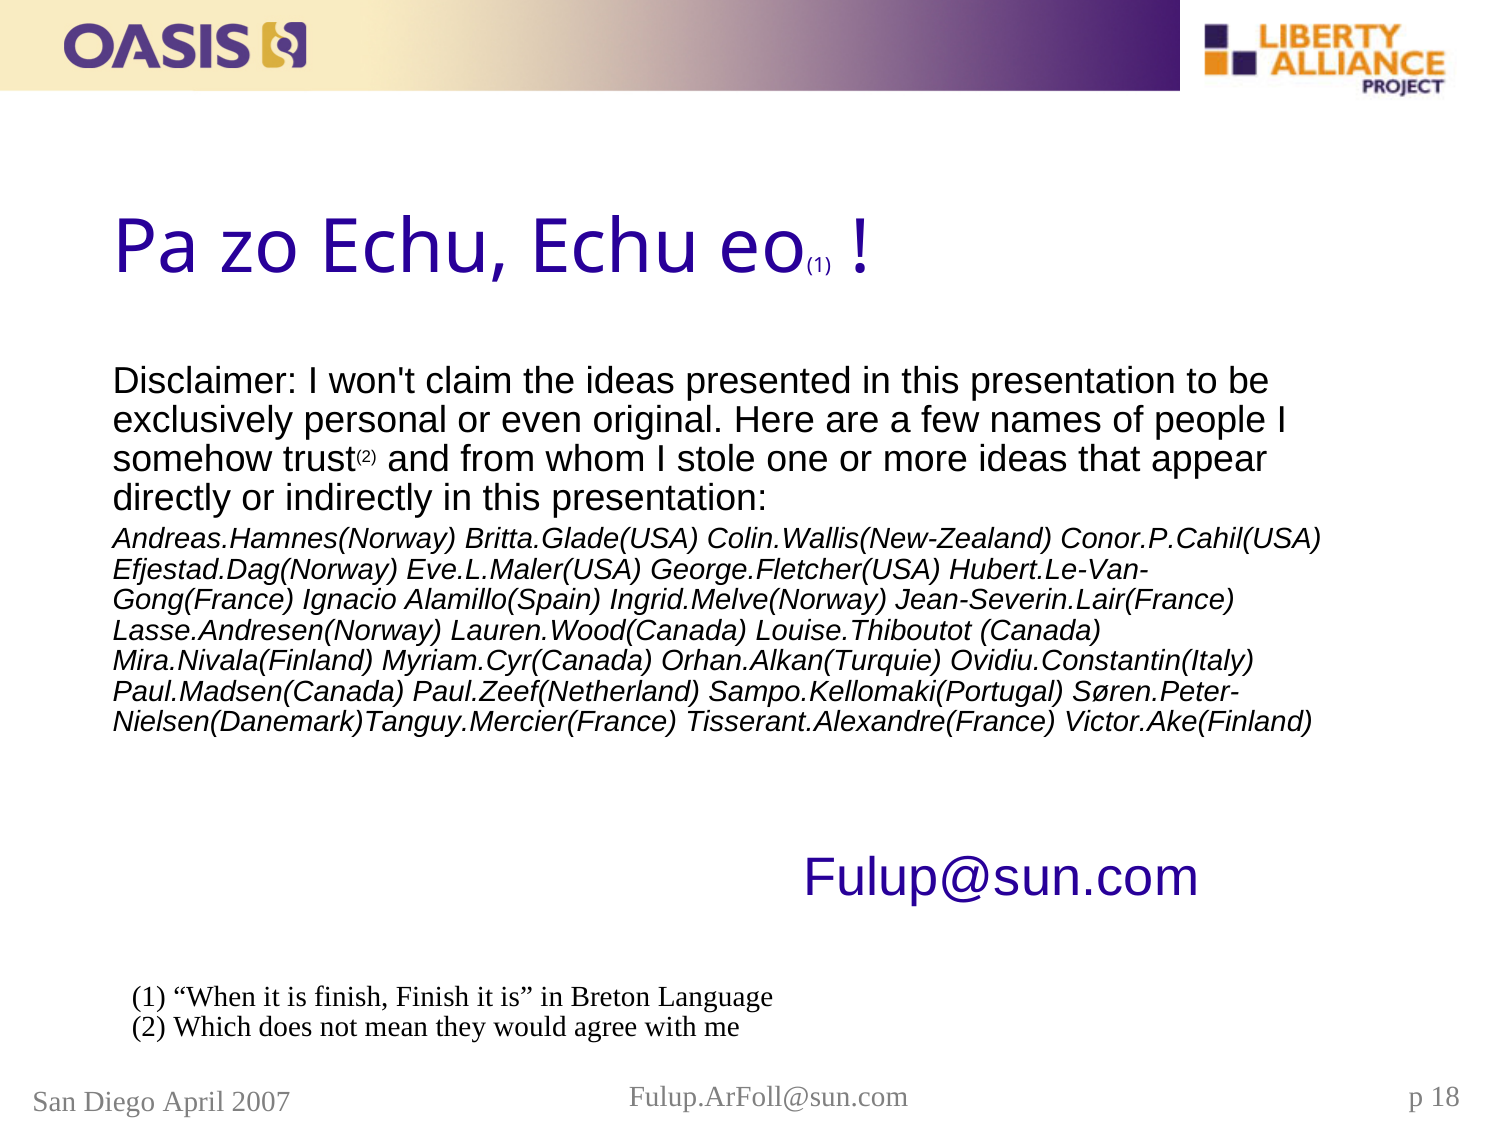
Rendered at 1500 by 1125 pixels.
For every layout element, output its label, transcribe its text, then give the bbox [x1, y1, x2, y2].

text_box (1) “When it is finish, Finish it is” in Breton Language (2) Which does not mean they would agree with me [117, 974, 790, 1055]
list Disclaimer: I won't claim the ideas presented in this presentation to be exclusively personal or even original. Here are a few names of people I somehow trust(2) and from whom I stole one or more ideas that appear directly or indirectly in this presentation: Andreas.Hamnes(Norway) Britta.Glade(USA) Colin.Wallis(New-Zealand) Conor.P.Cahil(USA) Efjestad.Dag(Norway) Eve.L.Maler(USA) George.Fletcher(USA) Hubert.Le-Van-Gong(France) Ignacio Alamillo(Spain) Ingrid.Melve(Norway) Jean-Severin.Lair(France) Lasse.Andresen(Norway) Lauren.Wood(Canada) Louise.Thiboutot (Canada) Mira.Nivala(Finland) Myriam.Cyr(Canada) Orhan.Alkan(Turquie) Ovidiu.Constantin(Italy) Paul.Madsen(Canada) Paul.Zeef(Netherland) Sampo.Kellomaki(Portugal) Søren.Peter-Nielsen(Danemark)Tanguy.Mercier(France) Tisserant.Alexandre(France) Victor.Ake(Finland) [112, 362, 1329, 808]
text_box Fulup@sun.com [803, 787, 1253, 976]
picture [0, 0, 1500, 1125]
title Pa zo Echu, Echu eo(1) ! [112, 149, 1263, 338]
